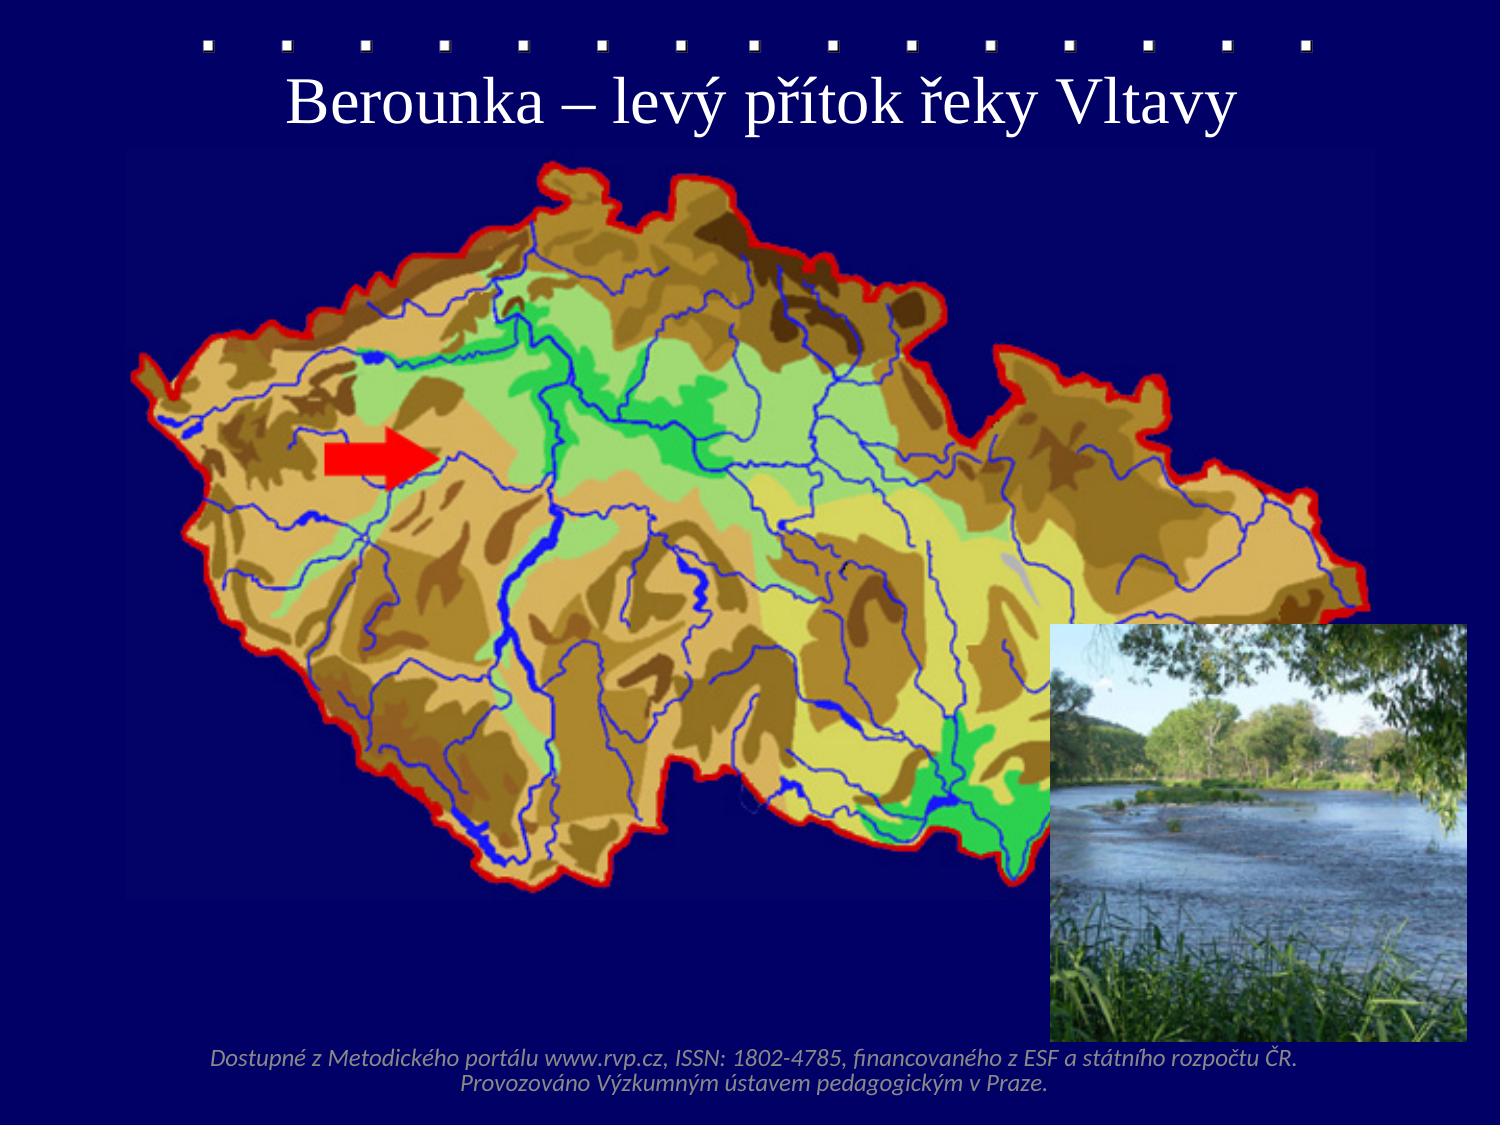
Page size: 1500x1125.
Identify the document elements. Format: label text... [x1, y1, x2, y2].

picture [125, 149, 1467, 1042]
list Berounka – levý přítok řeky Vltavy [212, 62, 1313, 149]
picture [200, 37, 1326, 57]
